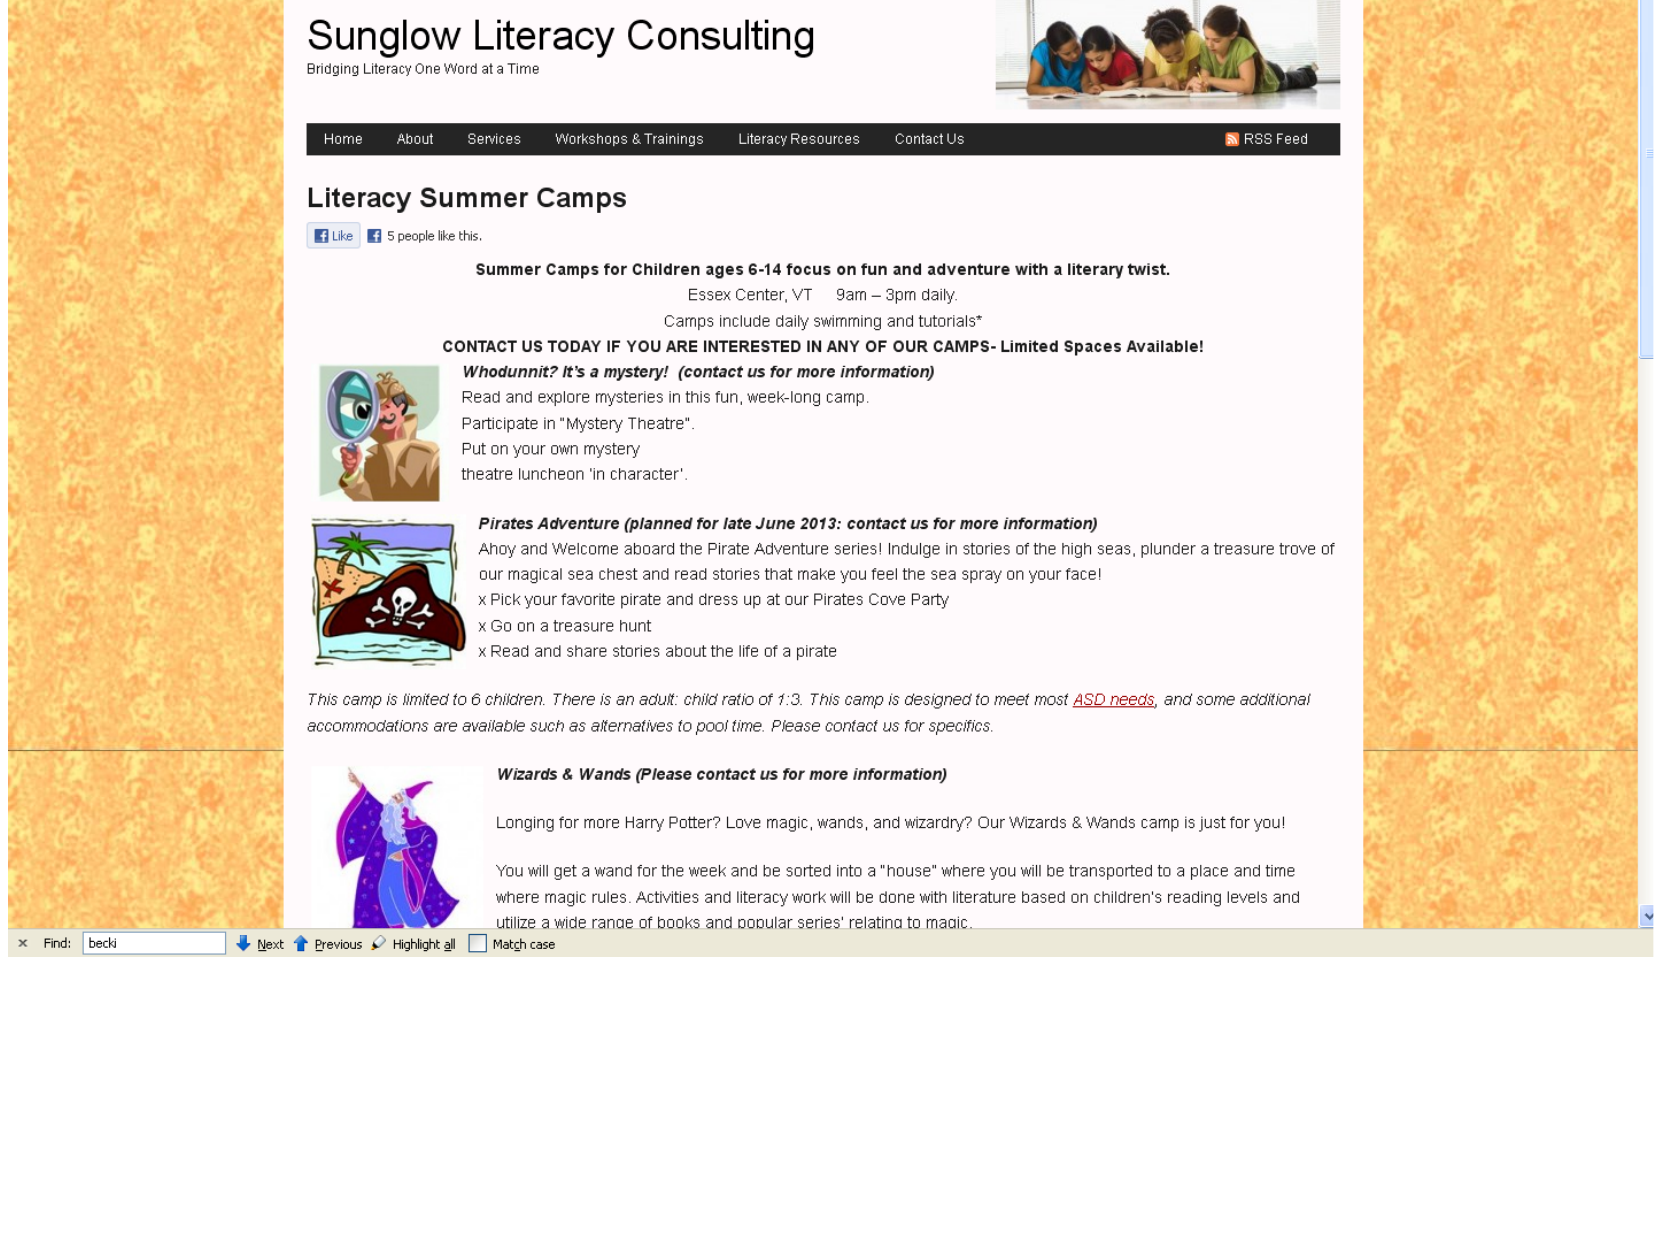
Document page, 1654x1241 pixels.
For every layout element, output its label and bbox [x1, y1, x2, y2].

picture [8, 0, 1654, 957]
